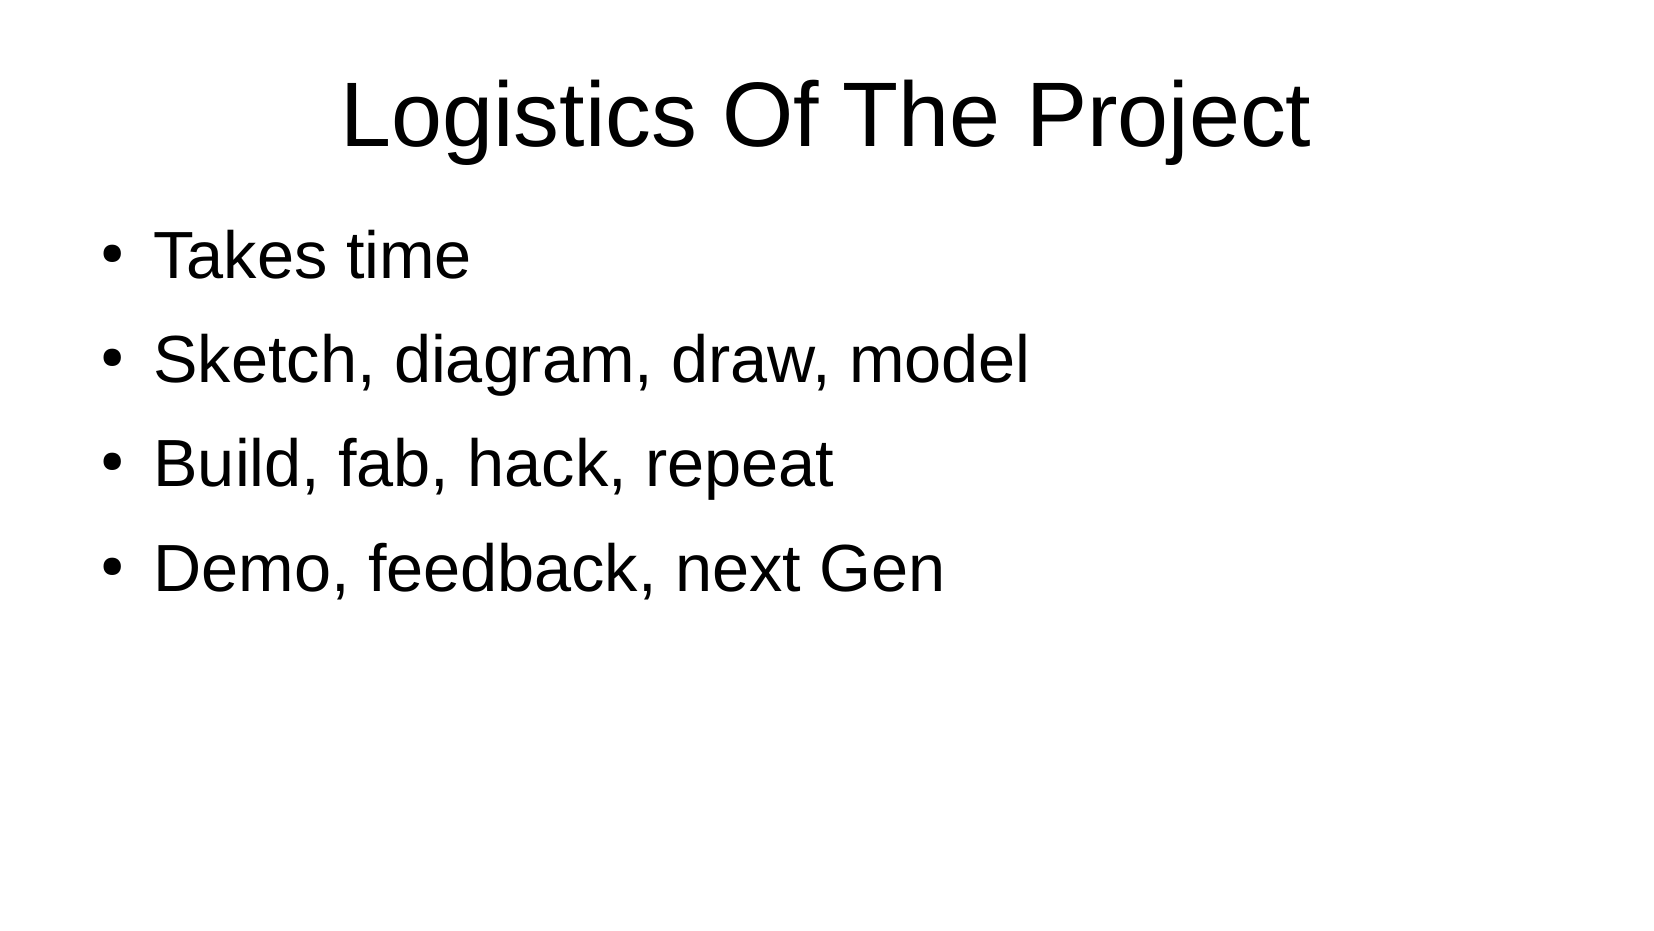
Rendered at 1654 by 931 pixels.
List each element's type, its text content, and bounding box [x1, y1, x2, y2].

title Logistics Of The Project [82, 37, 1571, 193]
list Takes time Sketch, diagram, draw, model Build, fab, hack, repeat Demo, feedback, next Gen [82, 217, 1571, 758]
